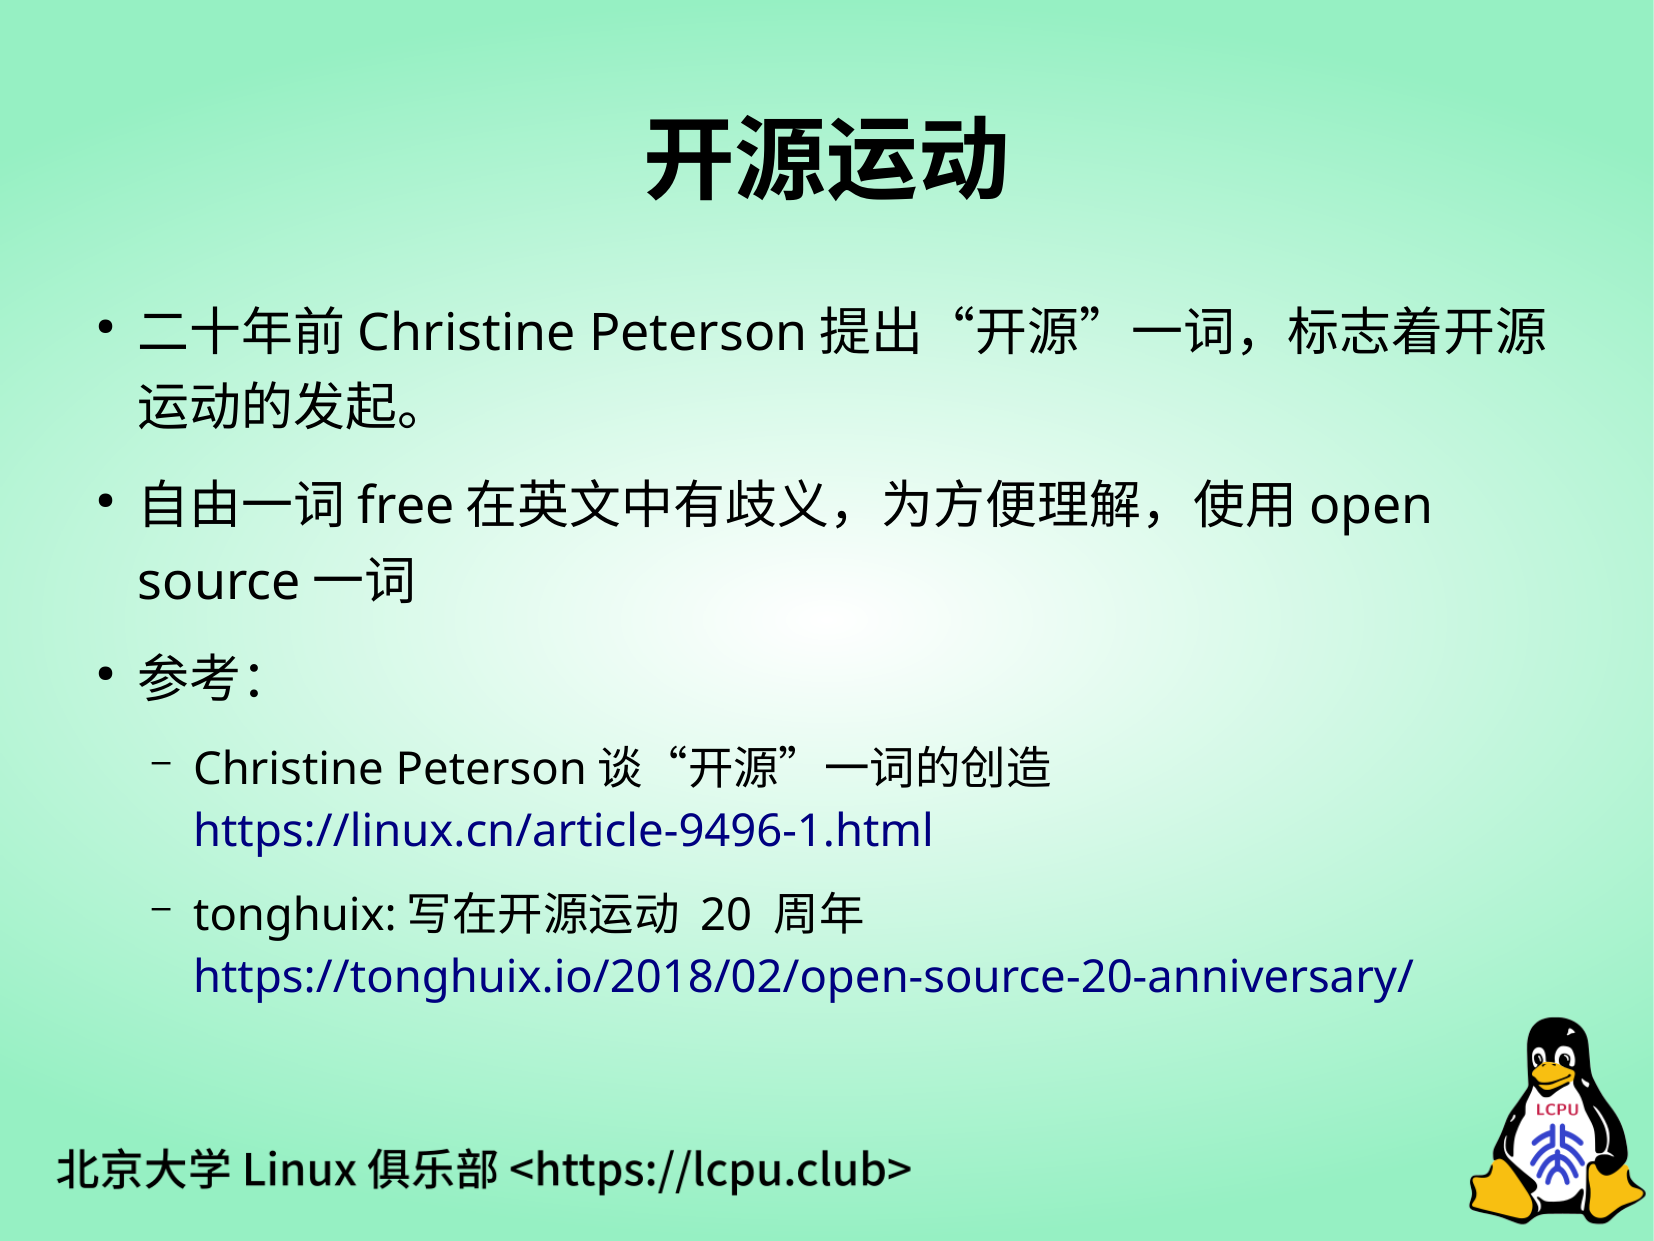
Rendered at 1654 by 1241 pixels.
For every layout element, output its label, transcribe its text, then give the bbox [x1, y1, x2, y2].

list 二十年前Christine Peterson提出“开源”一词，标志着开源运动的发起。 自由一词free在英文中有歧义，为方便理解，使用open source一词 参考： Christine Peterson谈“开源”一词的创造https://linux.cn/article-9496-1.html tonghuix:写在开源运动 20 周年https://tonghuix.io/2018/02/open-source-20-anniversary/ [82, 290, 1571, 1010]
title 开源运动 [82, 49, 1571, 257]
picture [0, 0, 1654, 1241]
